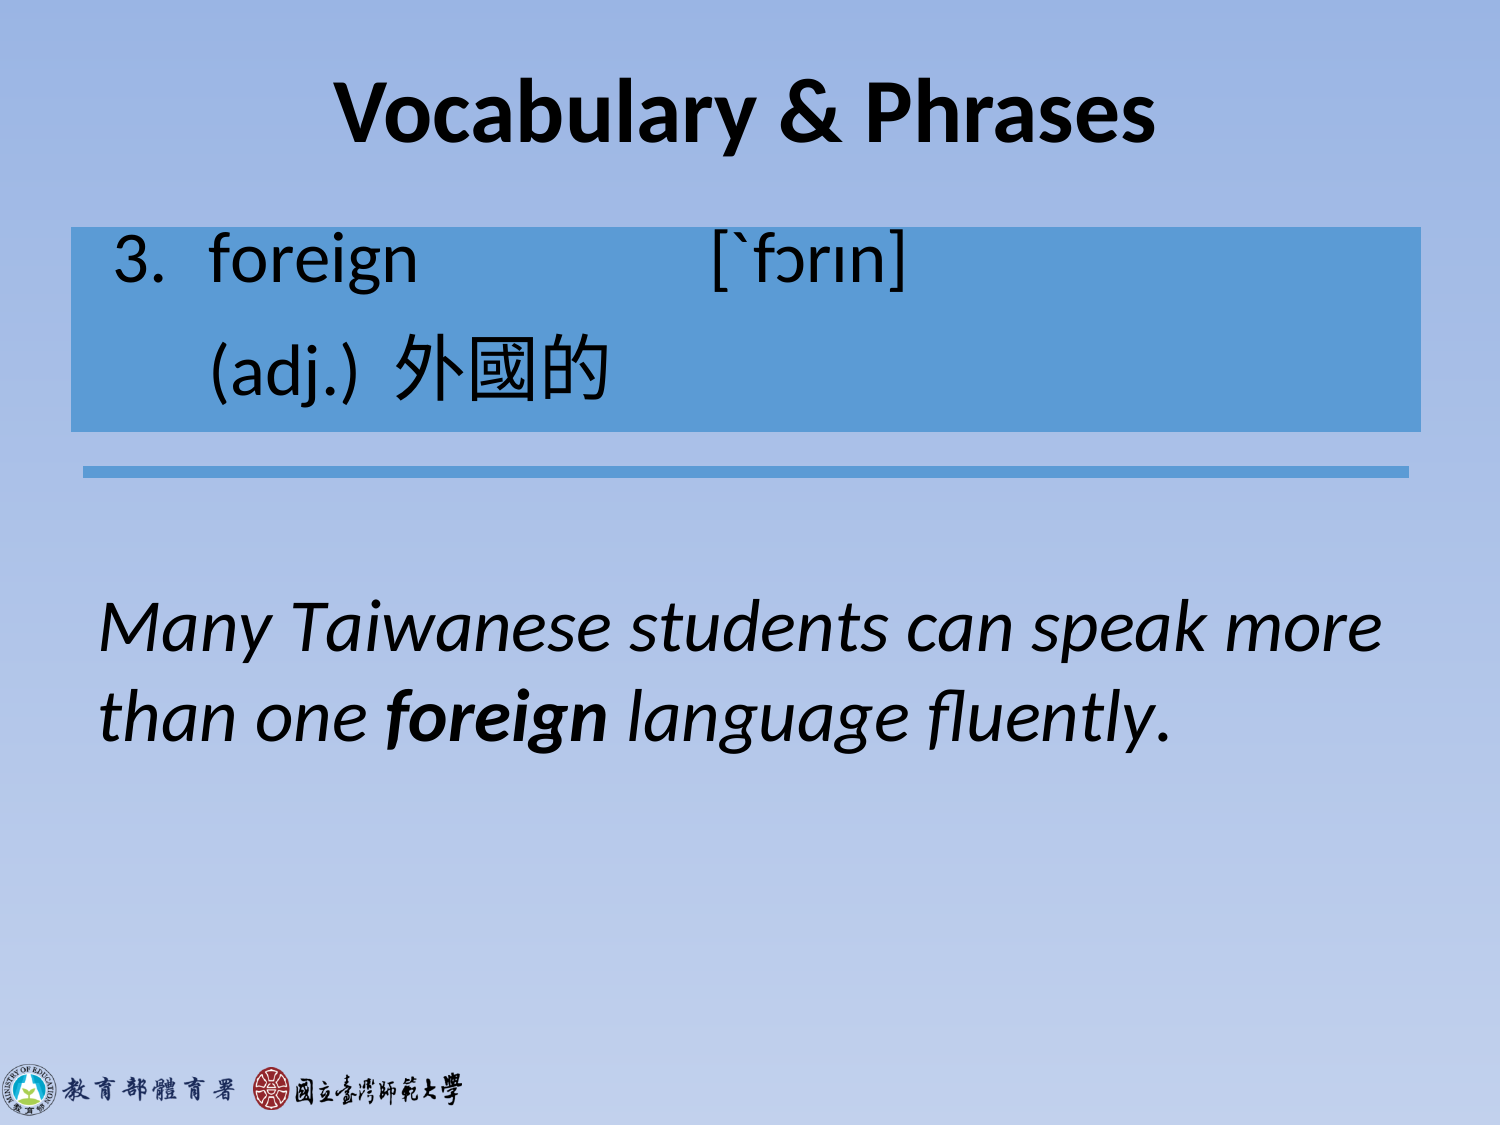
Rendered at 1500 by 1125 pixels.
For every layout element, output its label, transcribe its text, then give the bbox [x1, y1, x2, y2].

text_box [83, 466, 1409, 478]
table_header foreign [209, 227, 693, 311]
table_cell [71, 311, 209, 432]
text_box Many Taiwanese students can speak more than one foreign language fluently. [82, 568, 1433, 766]
table_header 3. [71, 227, 209, 311]
table_cell (adj.) 外國的 [209, 311, 1421, 432]
title Vocabulary & Phrases [70, 11, 1421, 200]
table_header [ˋfɔrɪn] [693, 227, 1421, 311]
